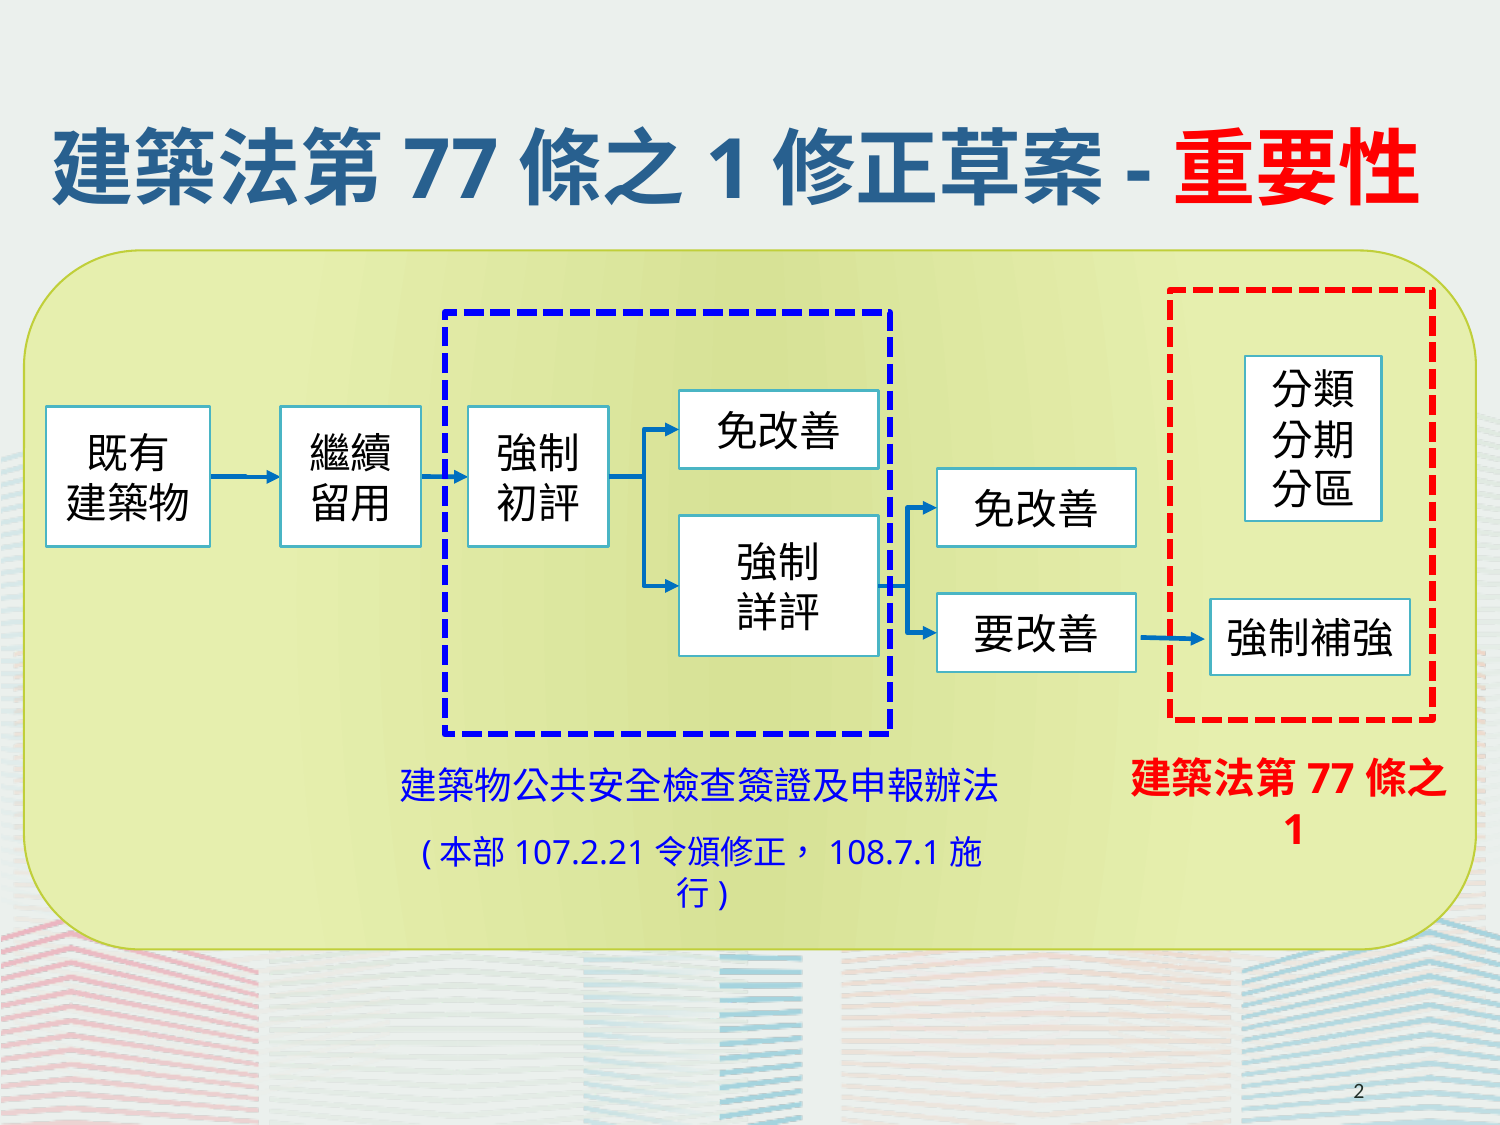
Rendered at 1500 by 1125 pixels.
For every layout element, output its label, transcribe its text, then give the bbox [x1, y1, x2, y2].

text_box 建築物公共安全檢查簽證及申報辦法 (本部107.2.21令頒修正，108.7.1施行) [384, 778, 1020, 998]
text_box 免改善 [679, 390, 879, 469]
text_box 既有 建築物 [46, 406, 211, 547]
text_box 繼續留用 [280, 406, 422, 547]
text_box [637, 771, 649, 778]
text_box [909, 772, 918, 778]
text_box 強制補強 [1210, 599, 1410, 676]
text_box 建築法第77條之1 [1111, 766, 1478, 839]
text_box [825, 772, 835, 778]
text_box 建築法第77條之1修正草案-重要性 [35, 107, 1437, 223]
text_box 免改善 [936, 468, 1136, 547]
text_box 強制初評 [468, 406, 609, 547]
text_box 強制 詳評 [679, 515, 879, 657]
text_box [23, 250, 1476, 950]
text_box [593, 774, 618, 778]
slide_number <編號> [1217, 1059, 1380, 1120]
text_box 分類 分期 分區 [1245, 355, 1382, 521]
text_box [757, 772, 766, 778]
text_box [681, 771, 695, 778]
text_box 要改善 [936, 593, 1136, 672]
